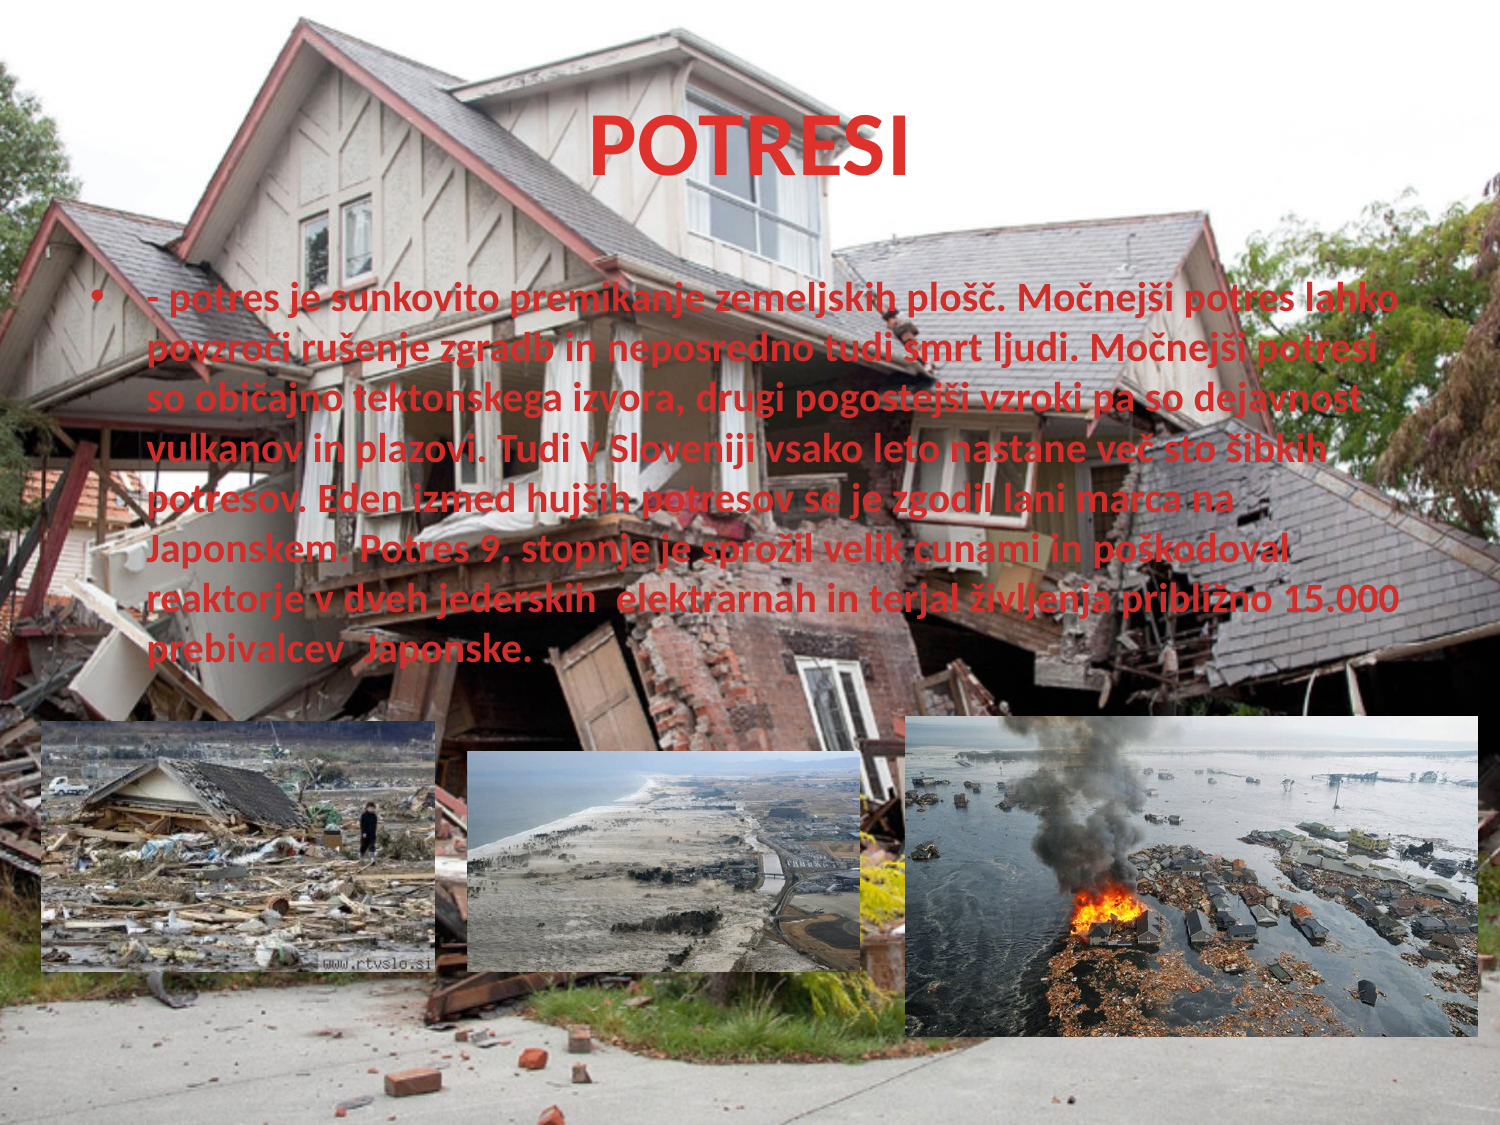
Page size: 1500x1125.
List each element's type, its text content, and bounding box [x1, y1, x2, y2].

list - potres je sunkovito premikanje zemeljskih plošč. Močnejši potres lahko povzroči rušenje zgradb in neposredno tudi smrt ljudi. Močnejši potresi so običajno tektonskega izvora, drugi pogostejši vzroki pa so dejavnost vulkanov in plazovi. Tudi v Sloveniji vsako leto nastane več sto šibkih potresov. Eden izmed hujših potresov se je zgodil lani marca na Japonskem. Potres 9. stopnje je sprožil velik cunami in poškodoval reaktorje v dveh jederskih elektrarnah in terjal življenja približno 15.000 prebivalcev Japonske. [75, 262, 1425, 1005]
title POTRESI [75, 45, 1425, 233]
picture [0, 0, 1500, 1125]
